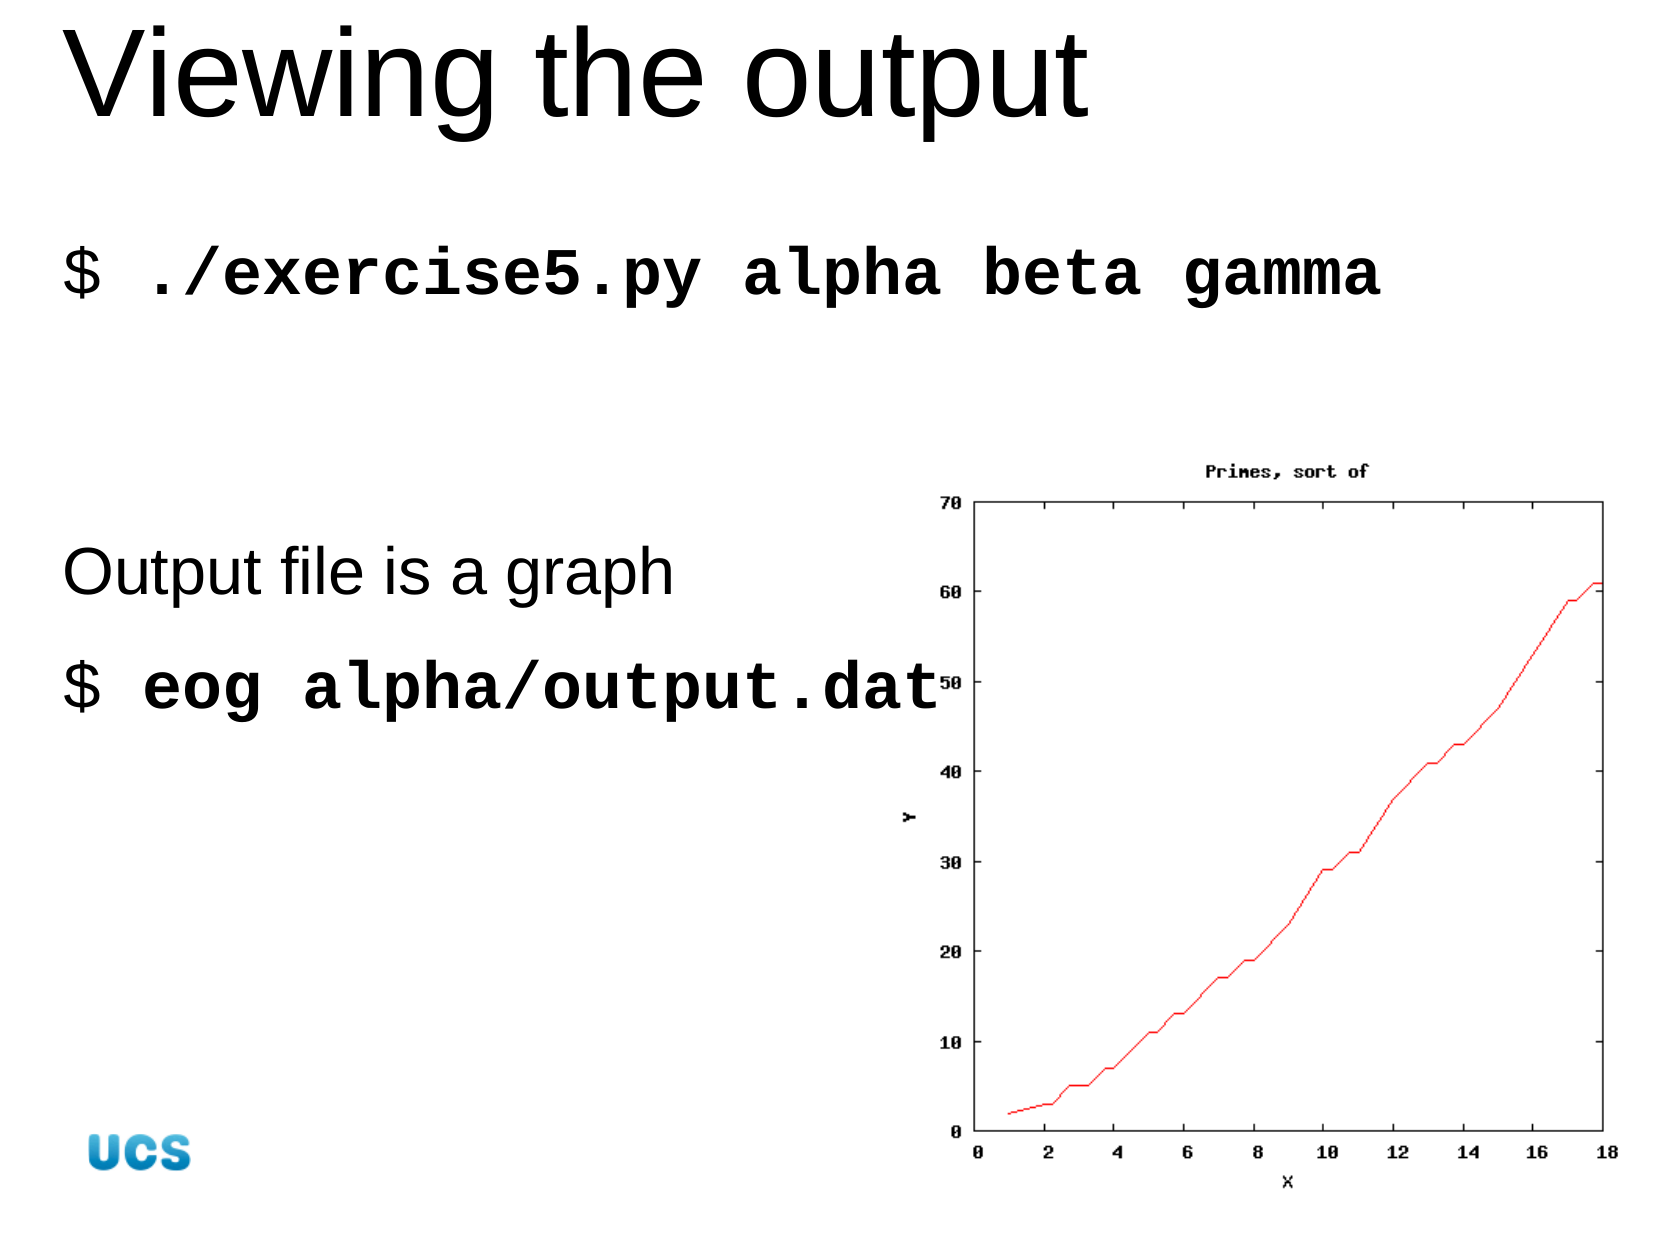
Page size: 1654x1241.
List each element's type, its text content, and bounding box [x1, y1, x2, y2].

picture [872, 442, 1654, 1193]
picture [88, 1133, 191, 1172]
text_box Viewing the output [59, 0, 1094, 146]
text_box $ eog alpha/output.dat [59, 649, 946, 732]
text_box $ ./exercise5.py alpha beta gamma [59, 236, 1386, 318]
text_box Output file is a graph [59, 531, 682, 613]
